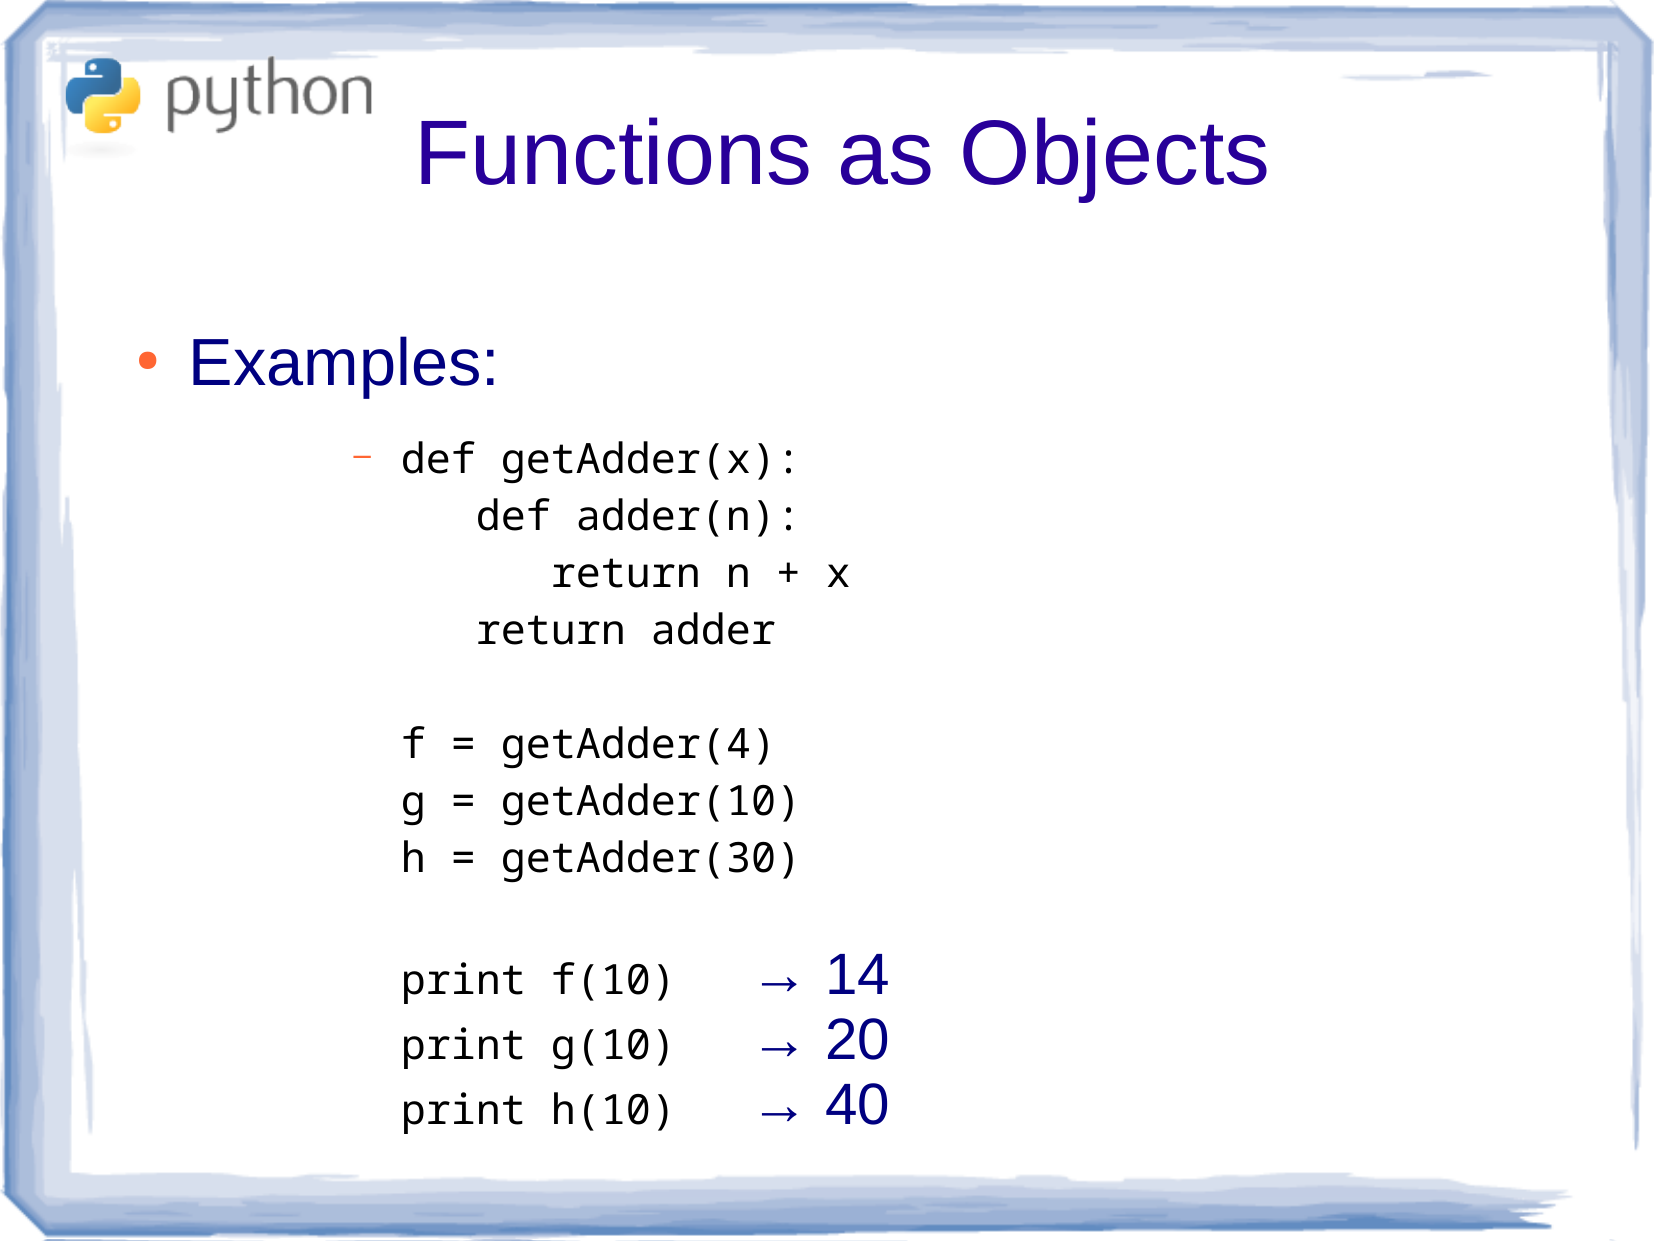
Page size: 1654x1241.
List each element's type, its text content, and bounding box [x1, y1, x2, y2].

list Examples: def getAdder(x): def adder(n): return n + x return adder f = getAdder(4) g = getAdder(10) h = getAdder(30) print f(10) → 14 print g(10) → 20 print h(10) → 40 [118, 324, 1571, 1065]
title Functions as Objects [82, 49, 1571, 257]
picture [0, 0, 1654, 1241]
